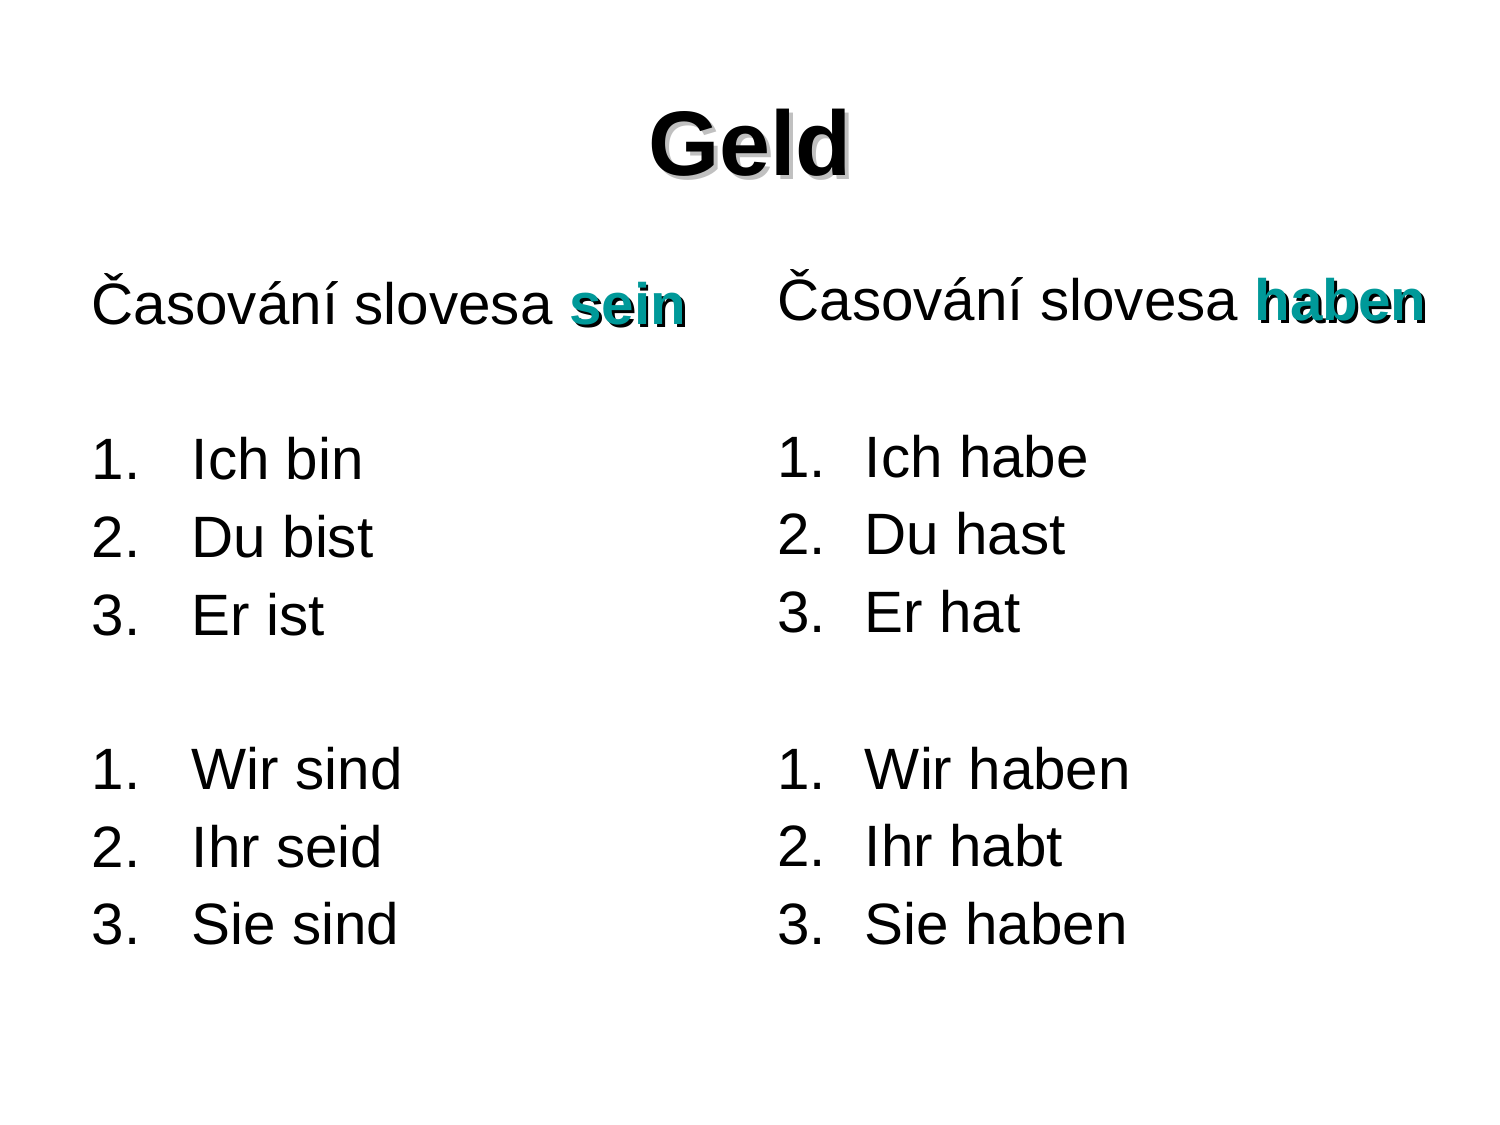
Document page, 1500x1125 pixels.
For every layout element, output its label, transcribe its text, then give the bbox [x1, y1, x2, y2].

list Časování slovesa haben Ich habe Du hast Er hat 1. Wir haben 2. Ihr habt 3. Sie haben [762, 262, 1500, 1006]
title Geld [75, 45, 1426, 233]
list Časování slovesa sein Ich bin Du bist Er ist 1. Wir sind Ihr seid Sie sind [76, 267, 740, 1043]
